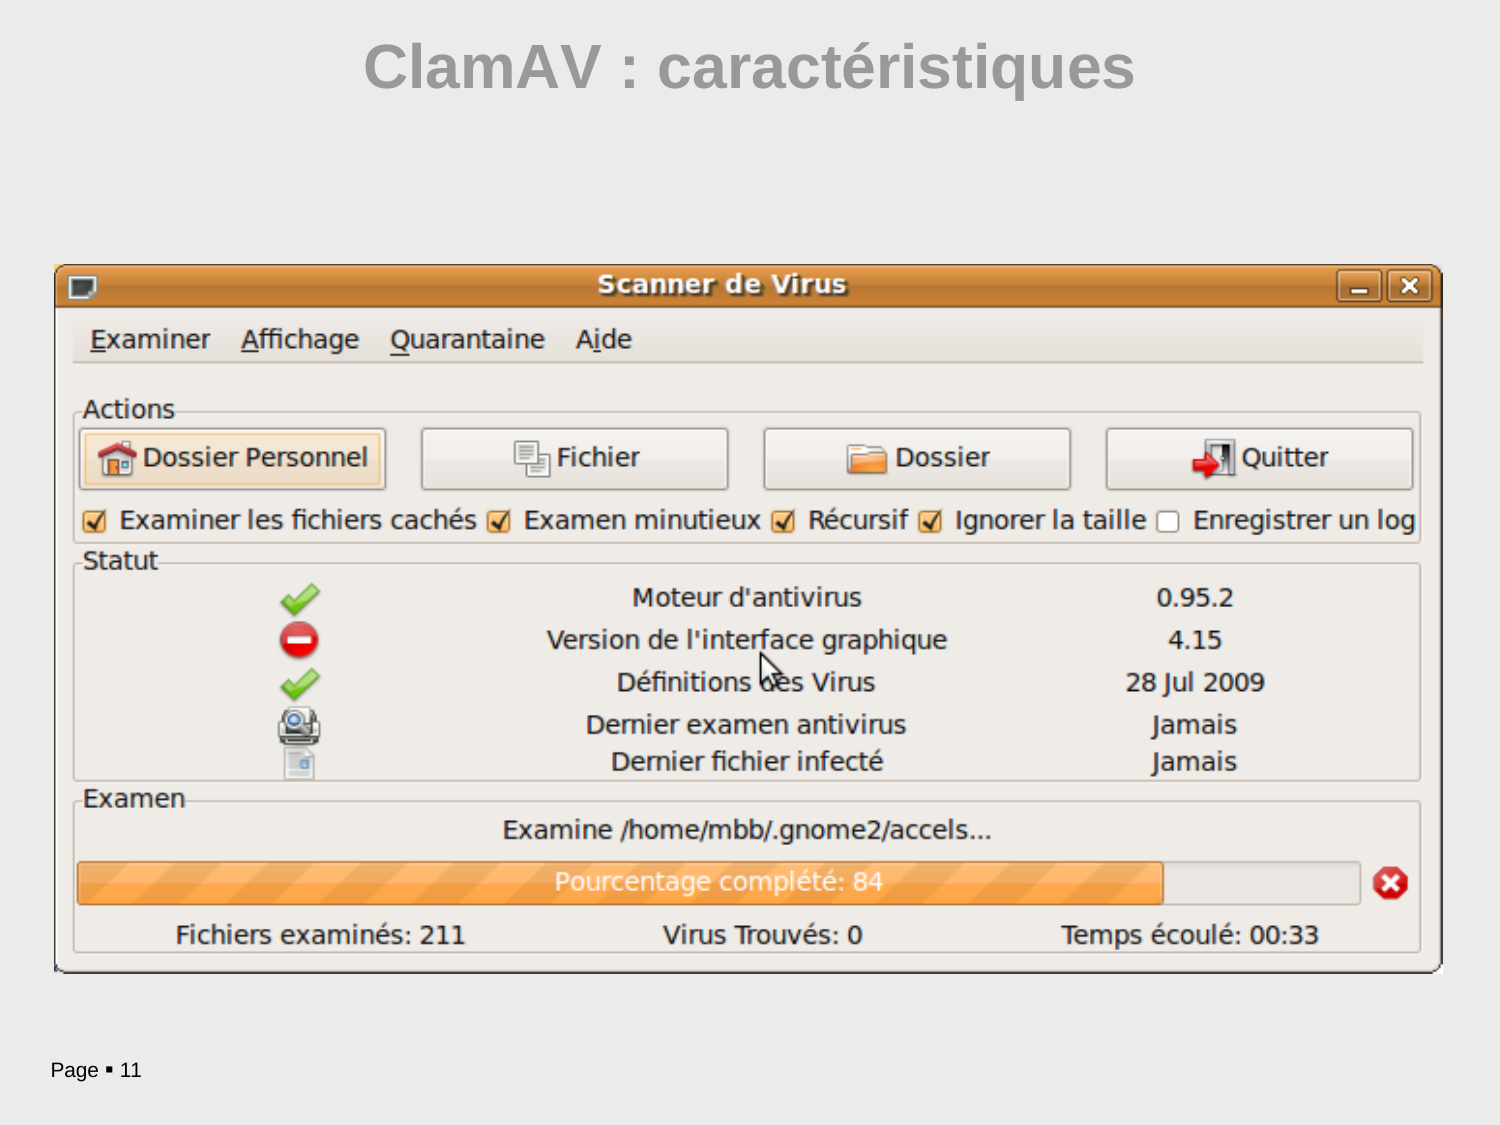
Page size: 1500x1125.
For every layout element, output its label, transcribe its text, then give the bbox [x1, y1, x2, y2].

picture [54, 264, 1443, 974]
title ClamAV : caractéristiques [51, 19, 1449, 119]
